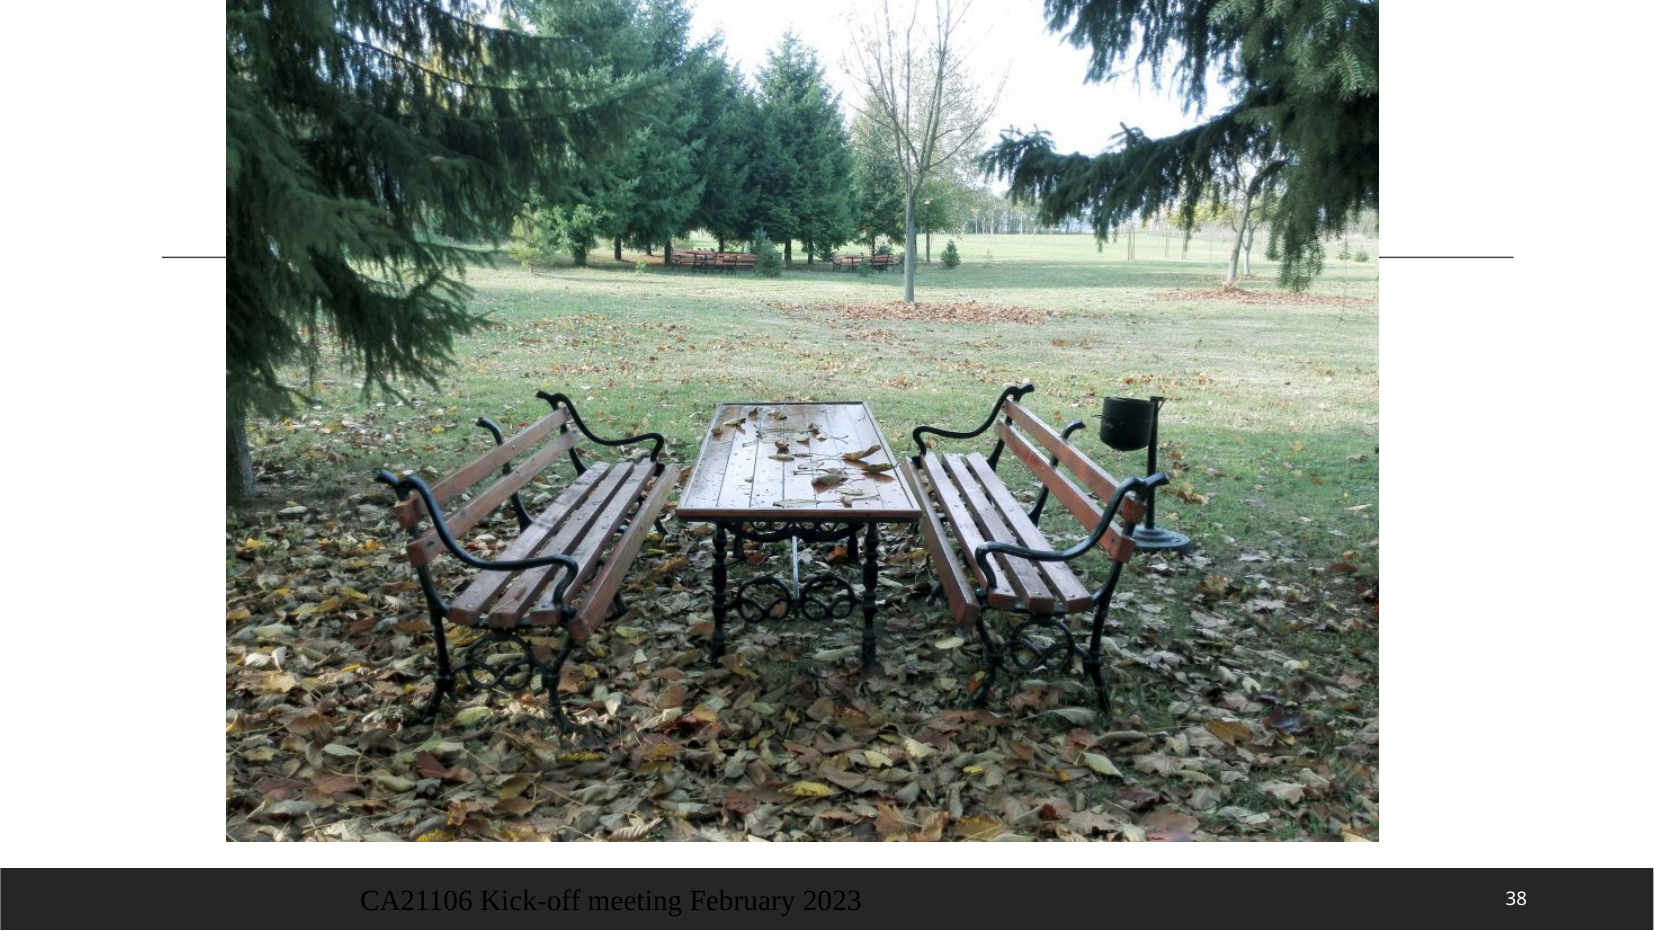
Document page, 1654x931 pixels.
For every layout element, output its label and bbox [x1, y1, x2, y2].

picture [226, 0, 1379, 842]
